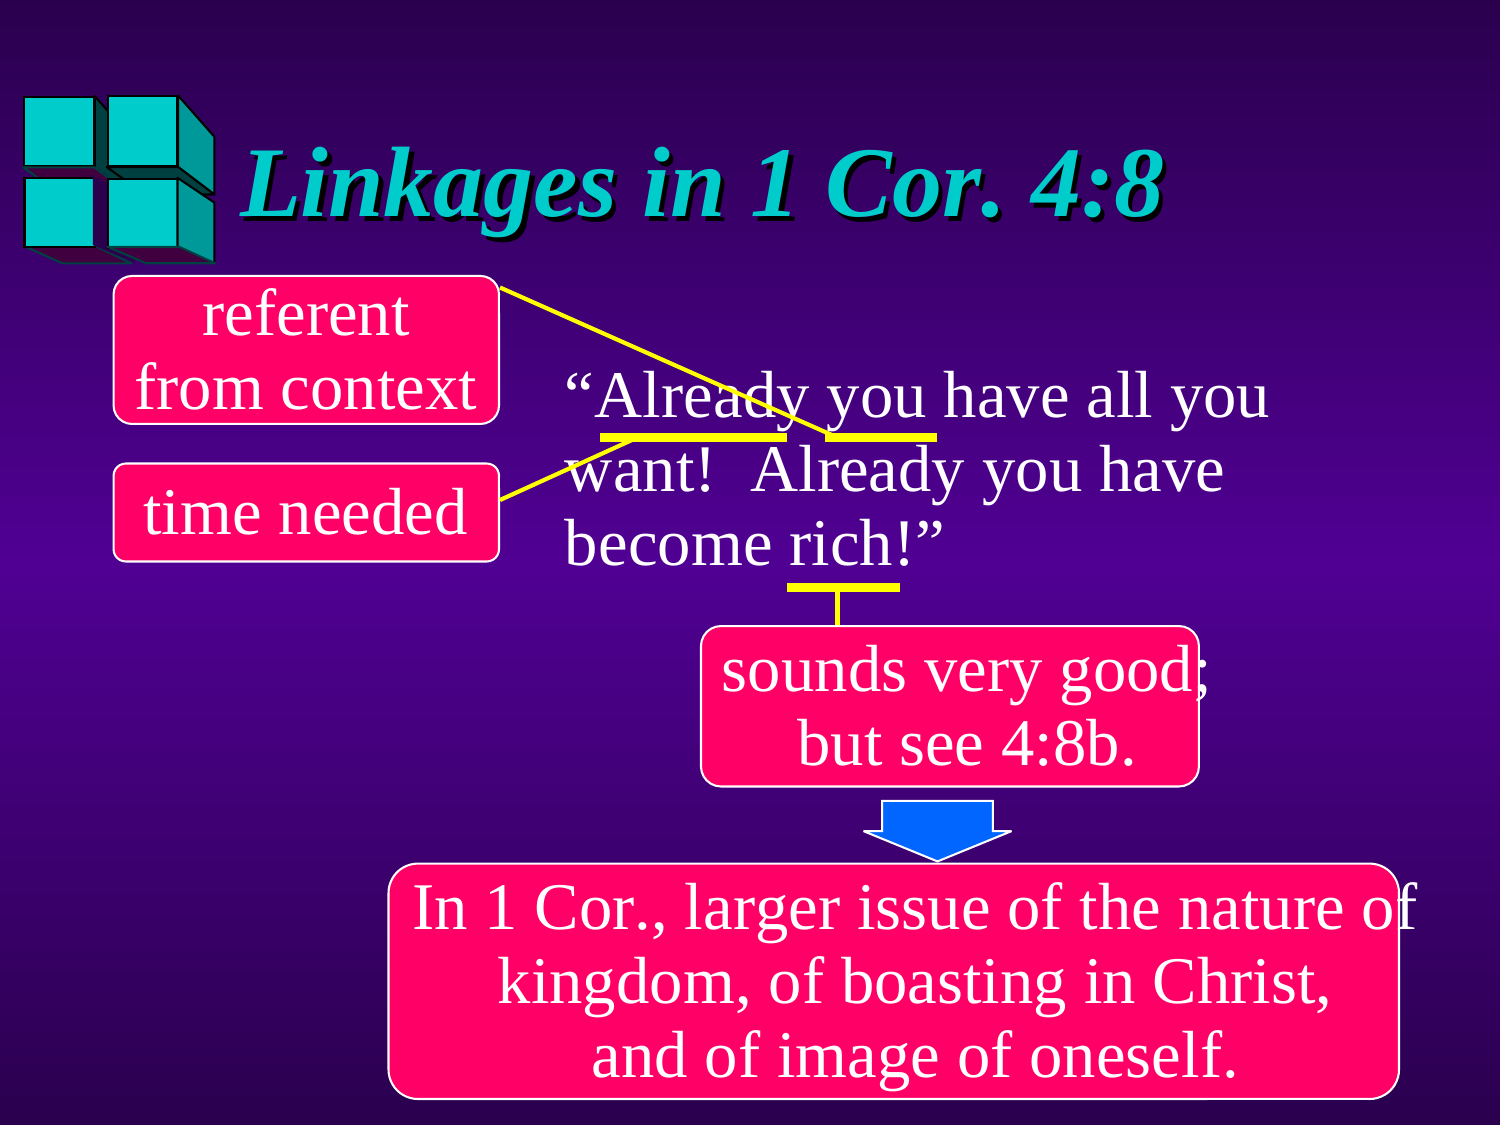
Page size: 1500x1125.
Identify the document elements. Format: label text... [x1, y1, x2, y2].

text_box In 1 Cor., larger issue of the nature of kingdom, of boasting in Christ, and of image of oneself. [388, 863, 1400, 1100]
text_box sounds very good; but see 4:8b. [700, 626, 1199, 787]
title Linkages in 1 Cor. 4:8 [224, 78, 1388, 288]
text_box referent from context [113, 275, 500, 424]
text_box “Already you have all you want! Already you have become rich!” [549, 349, 1438, 588]
text_box [863, 800, 1012, 862]
text_box time needed [113, 463, 500, 562]
